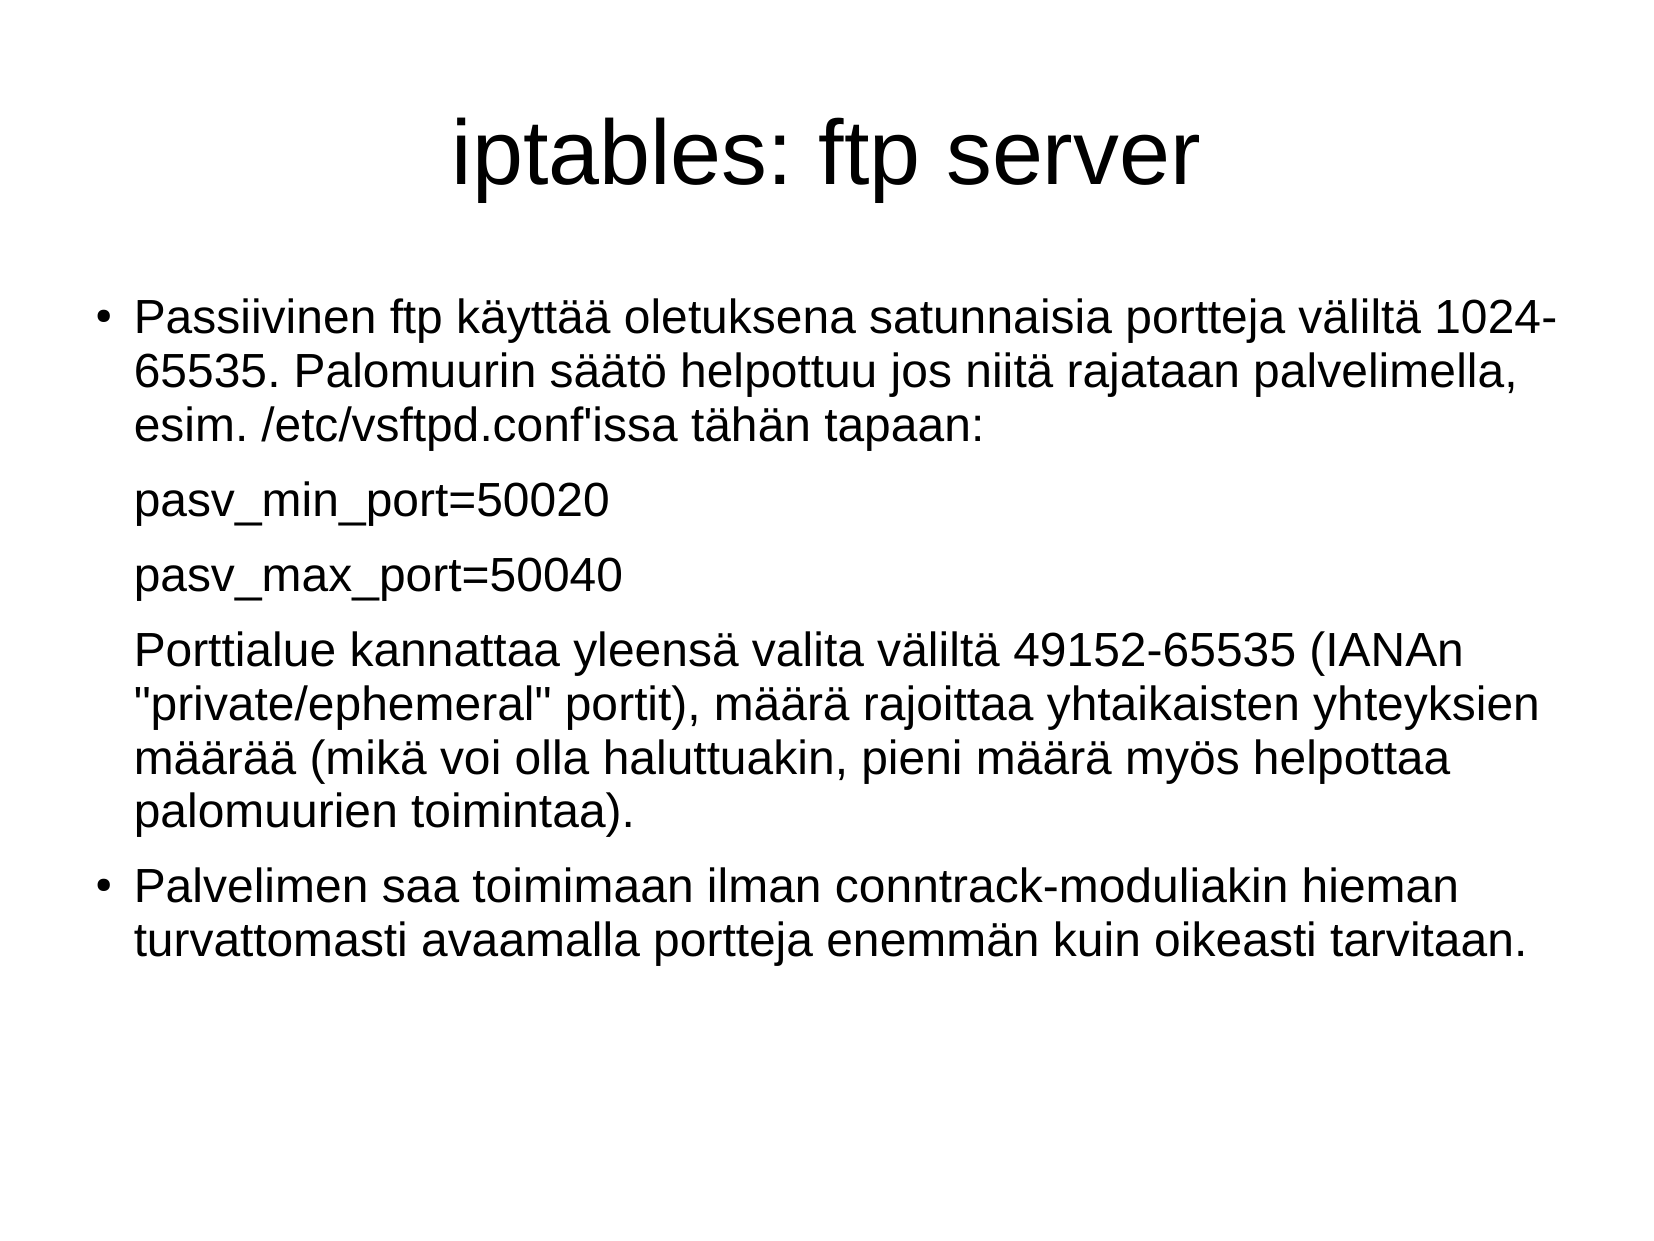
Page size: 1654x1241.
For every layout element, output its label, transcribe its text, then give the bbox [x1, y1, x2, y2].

title iptables: ftp server [82, 49, 1571, 257]
list Passiivinen ftp käyttää oletuksena satunnaisia portteja väliltä 1024-65535. Palomuurin säätö helpottuu jos niitä rajataan palvelimella, esim. /etc/vsftpd.conf'issa tähän tapaan: pasv_min_port=50020 pasv_max_port=50040 Porttialue kannattaa yleensä valita väliltä 49152-65535 (IANAn "private/ephemeral" portit), määrä rajoittaa yhtaikaisten yhteyksien määrää (mikä voi olla haluttuakin, pieni määrä myös helpottaa palomuurien toimintaa). Palvelimen saa toimimaan ilman conntrack-moduliakin hieman turvattomasti avaamalla portteja enemmän kuin oikeasti tarvitaan. [82, 290, 1571, 1010]
